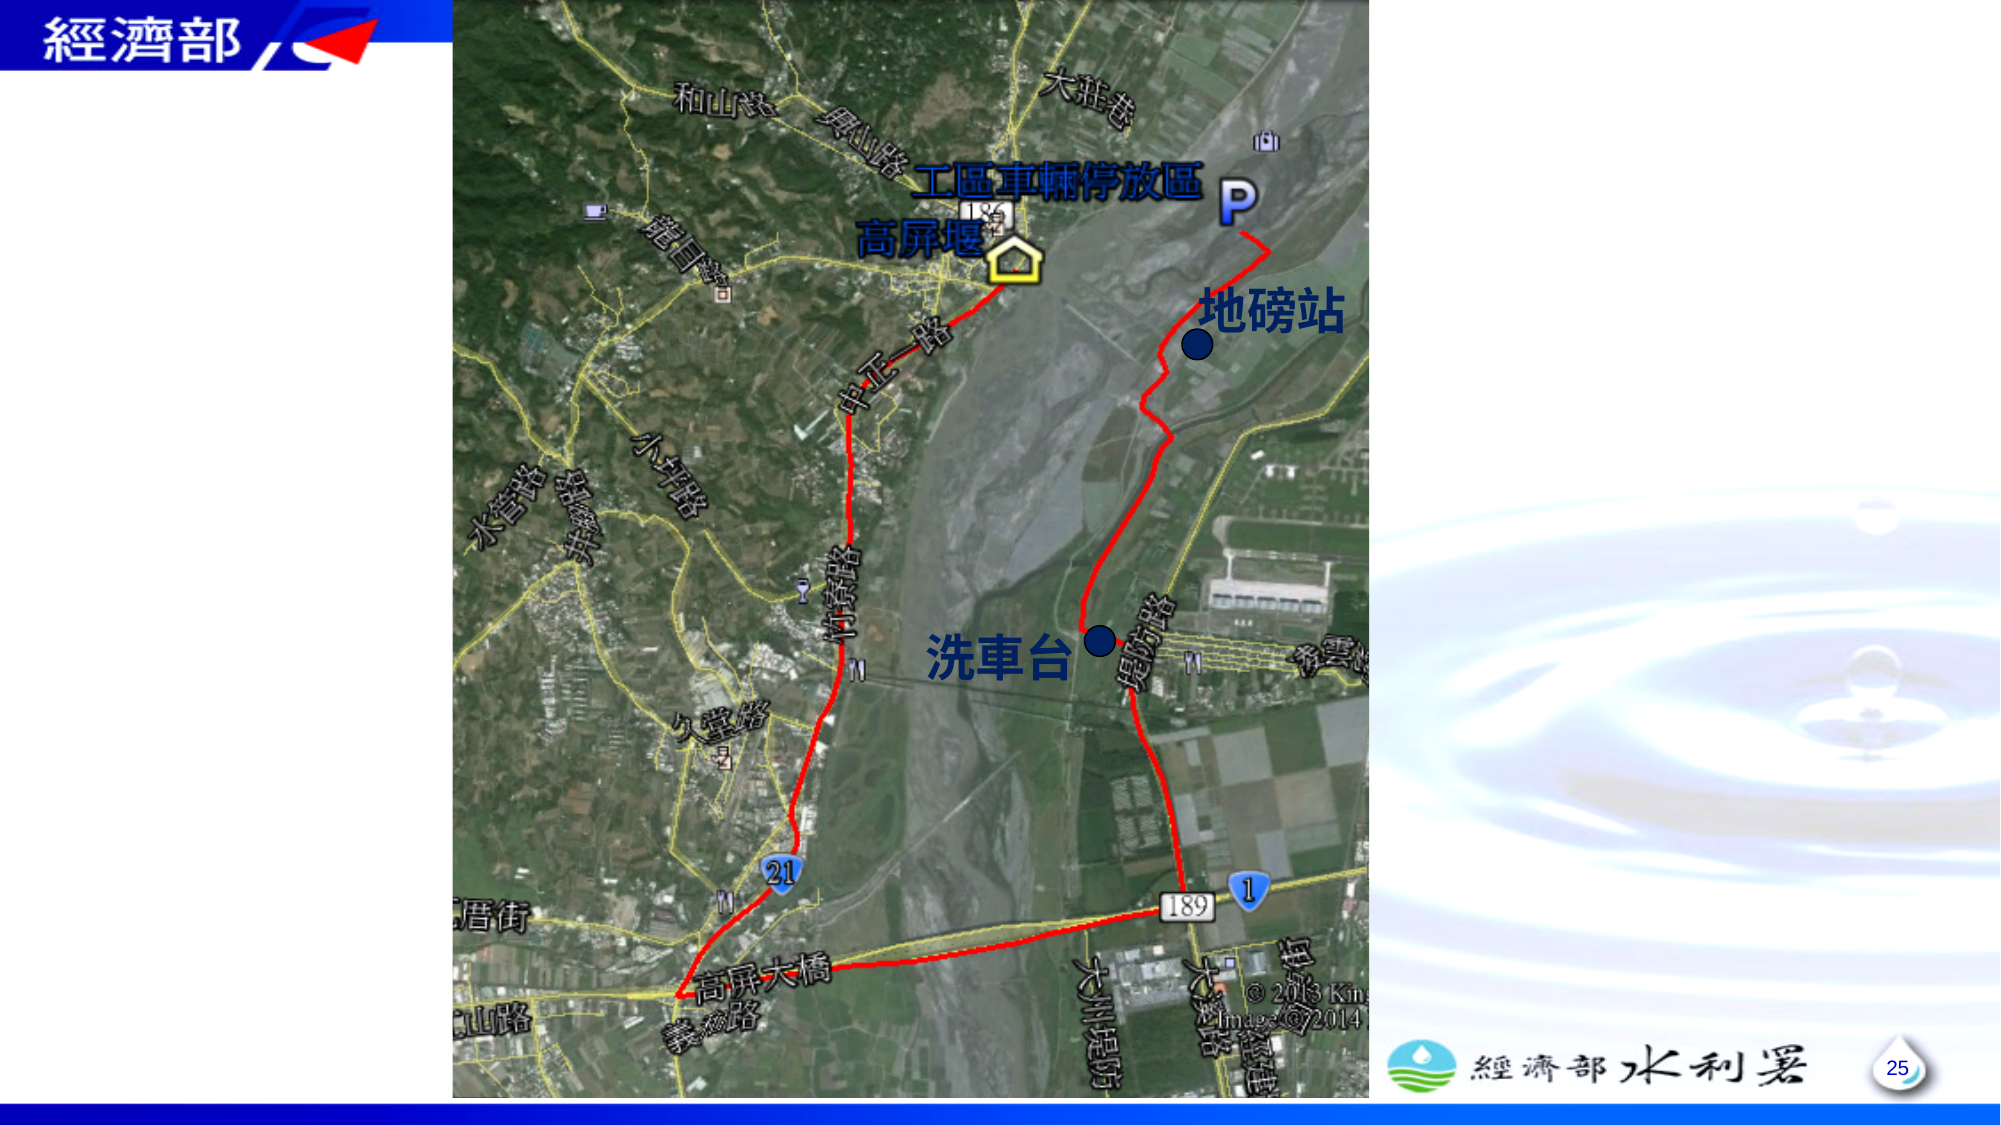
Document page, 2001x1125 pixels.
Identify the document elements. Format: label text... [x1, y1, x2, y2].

picture [452, 0, 1370, 1098]
text_box [1182, 329, 1213, 360]
text_box [1084, 625, 1116, 657]
text_box 洗車台 [910, 618, 1145, 695]
text_box 地磅站 [1182, 272, 1416, 348]
